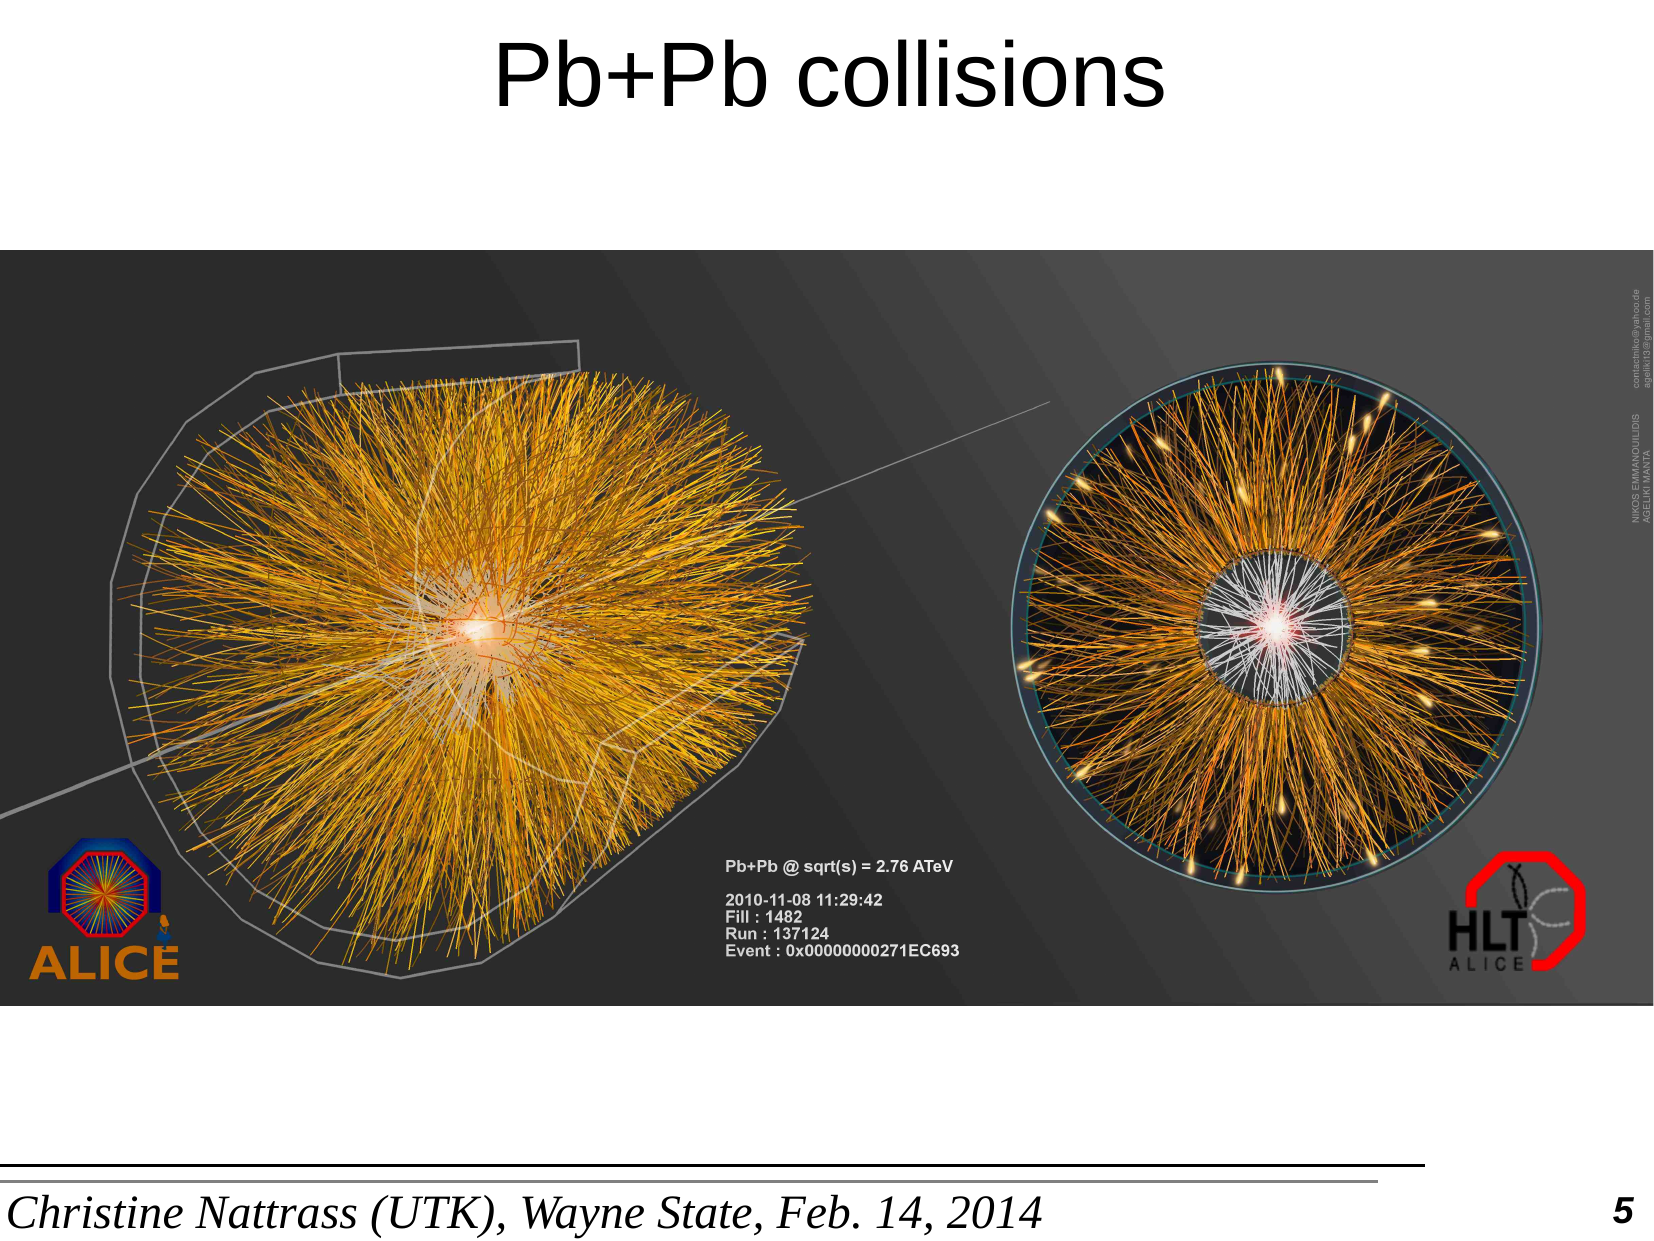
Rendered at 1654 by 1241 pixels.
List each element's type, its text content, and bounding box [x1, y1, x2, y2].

text_box 5 [1573, 1181, 1649, 1239]
title Pb+Pb collisions [86, 0, 1575, 150]
picture [0, 250, 1654, 1006]
